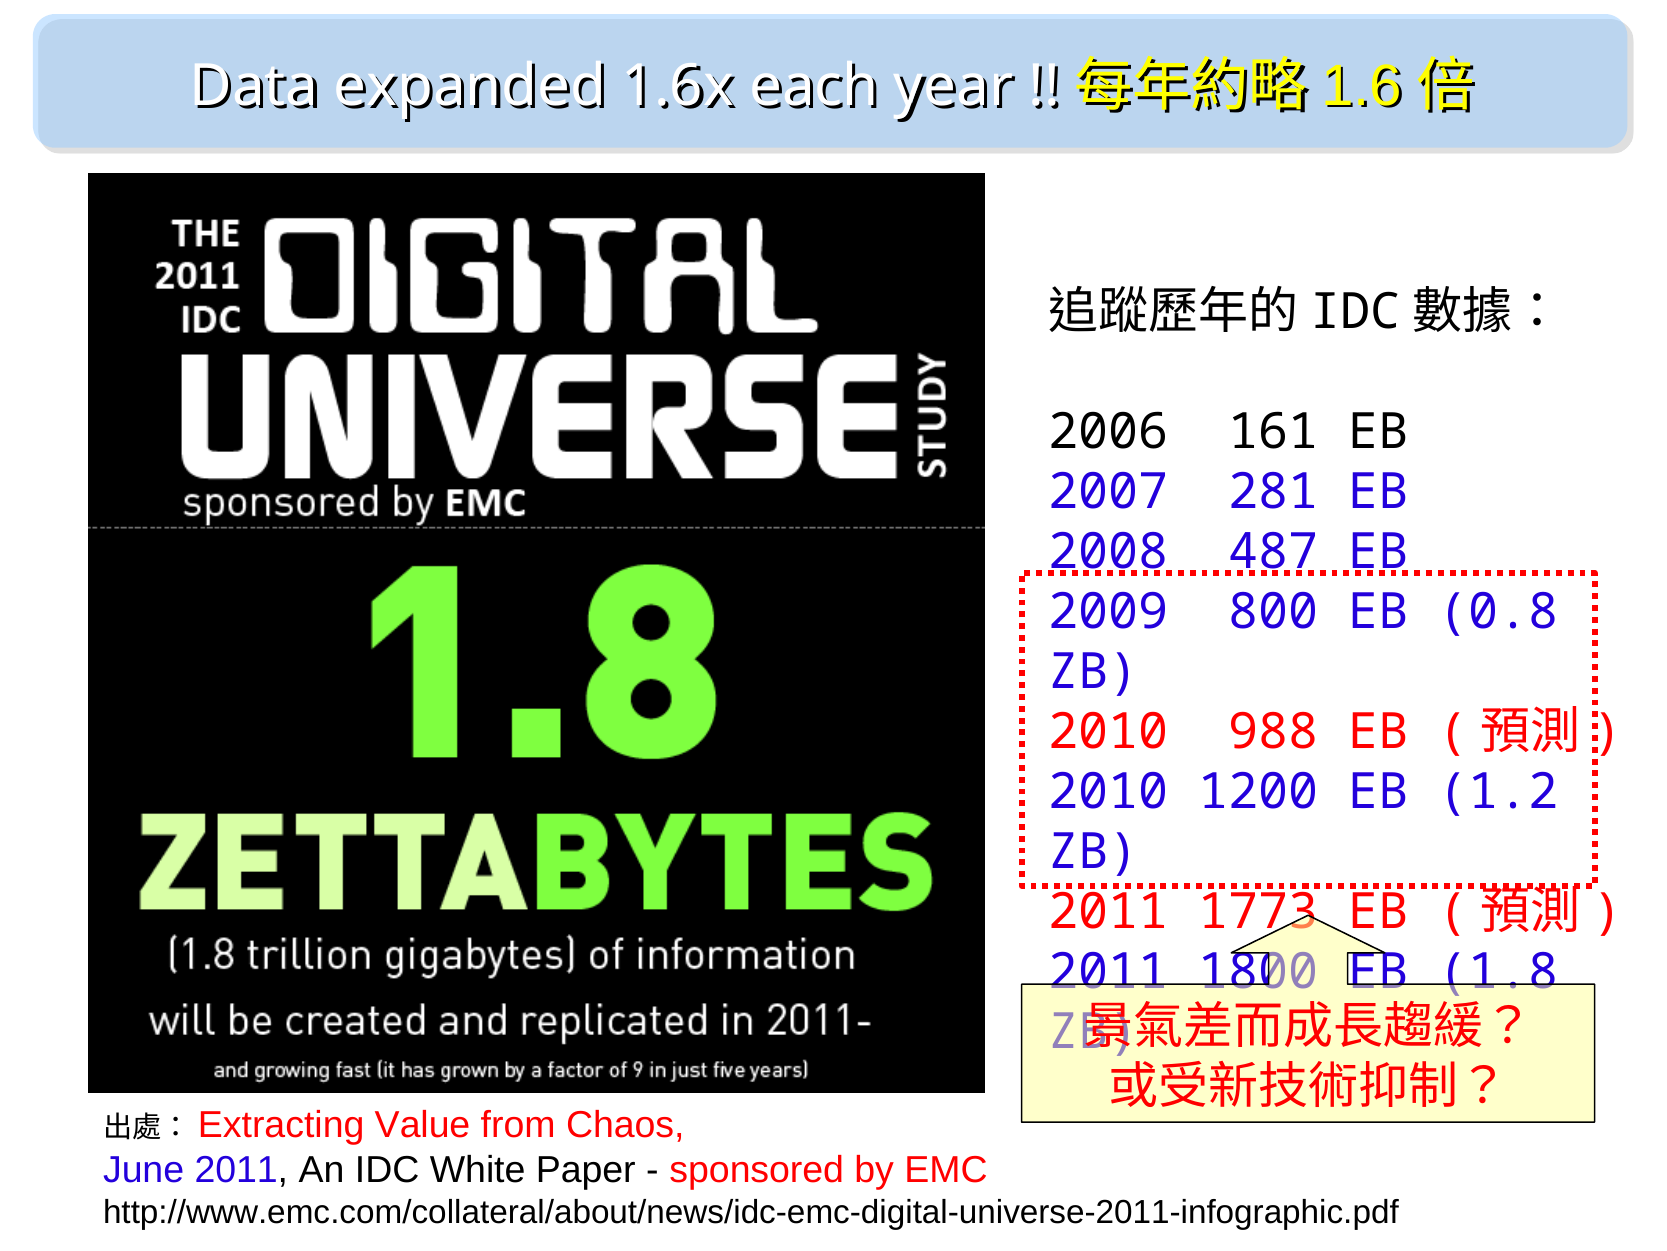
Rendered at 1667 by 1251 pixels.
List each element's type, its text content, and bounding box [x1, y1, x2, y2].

picture [88, 173, 985, 1093]
text_box 出處：Extracting Value from Chaos, June 2011, An IDC White Paper - sponsored by EMC http://www.emc.com/collateral/about/news/idc-emc-digital-universe-2011-infographic.pdf [88, 1092, 1566, 1238]
text_box 追蹤歷年的IDC數據： 2006 161 EB 2007 281 EB 2008 487 EB 2009 800 EB (0.8 ZB) 2010 988 EB (預測) 2010 1200 EB (1.2 ZB) 2011 1773 EB (預測) 2011 1800 EB (1.8 ZB) [1033, 271, 1654, 887]
text_box 景氣差而成長趨緩？ 或受新技術抑制？ [1021, 915, 1595, 1123]
text_box Data expanded 1.6x each year !!每年約略1.6倍 [0, 11, 1665, 160]
